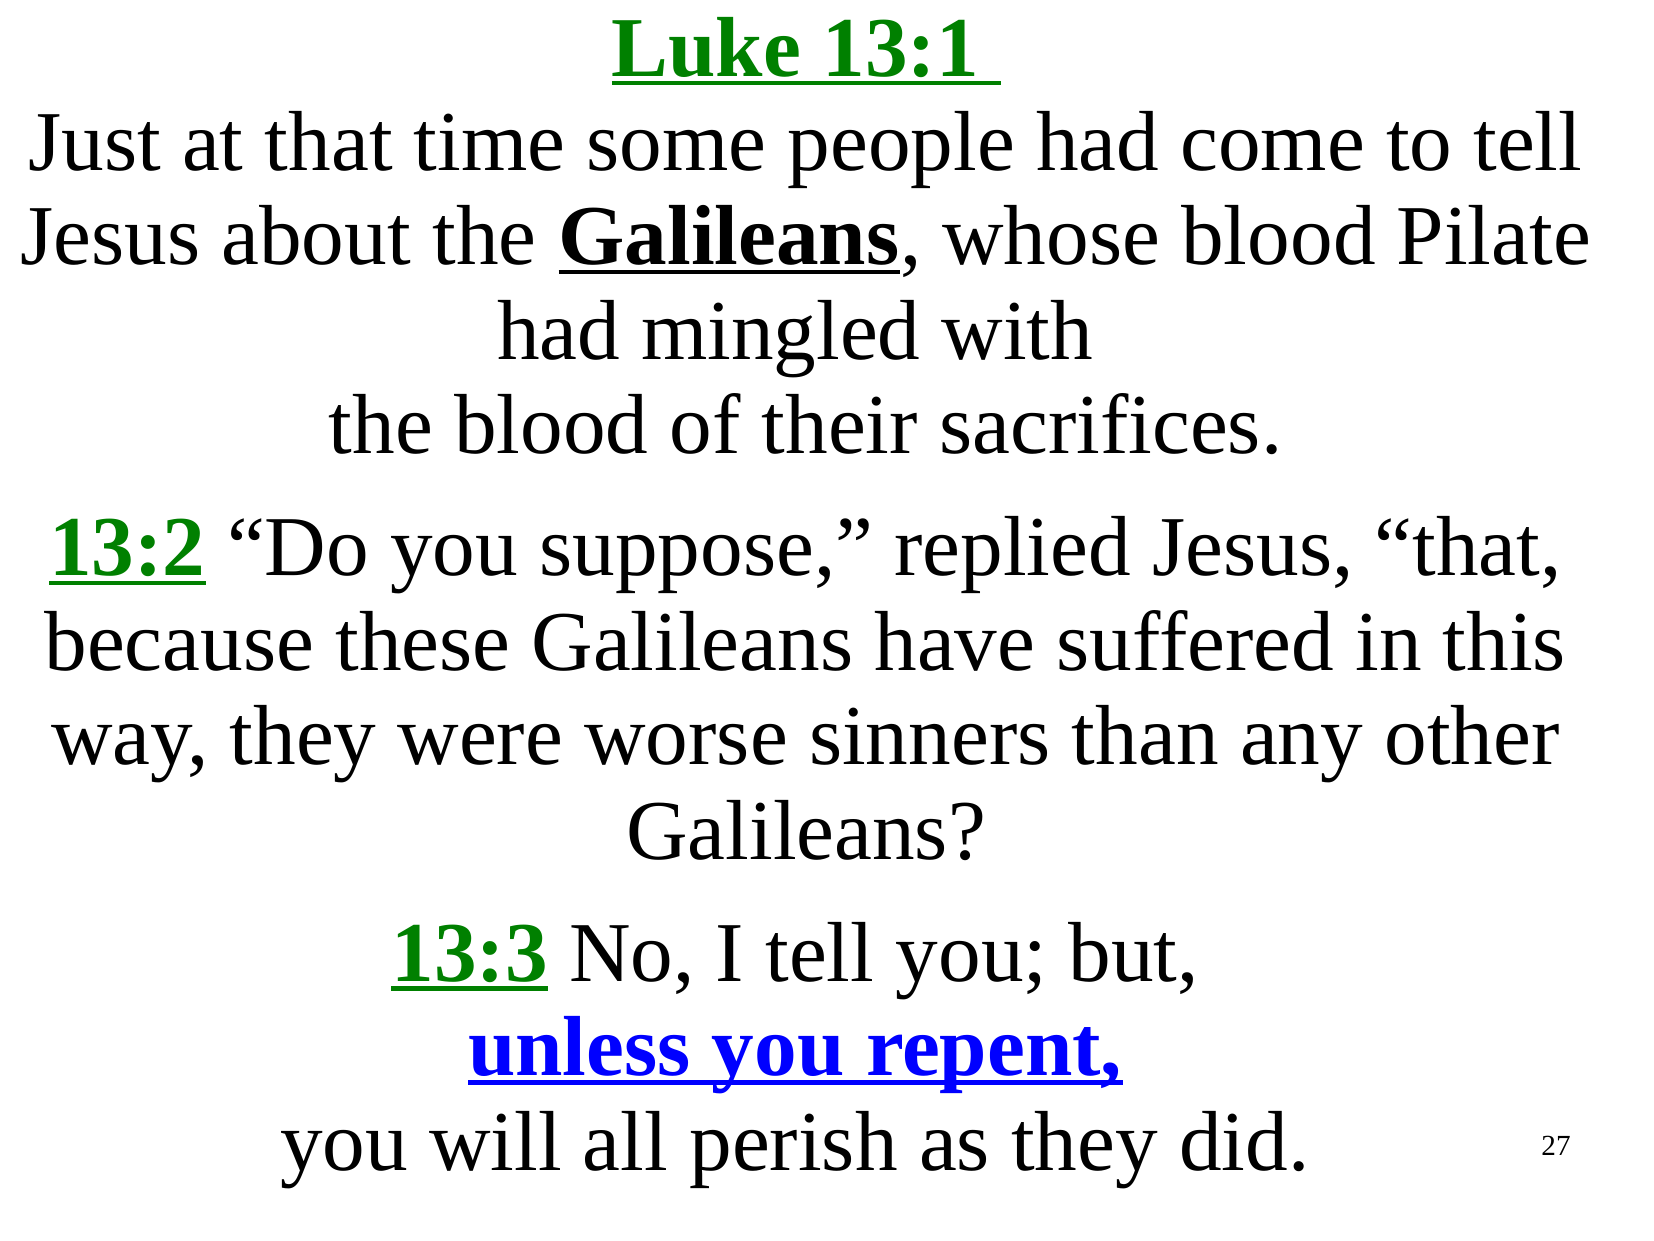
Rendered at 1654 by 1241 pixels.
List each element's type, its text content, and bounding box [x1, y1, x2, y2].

list Luke 13:1 Just at that time some people had come to tell Jesus about the Galileans, whose blood Pilate had mingled with the blood of their sacrifices. 13:2 ​“Do you suppose,” replied Jesus, “that, because these Galileans have suffered in this way, they were worse sinners than any other Galileans? 13:3 ​No, I tell you; but, unless you repent, you will all perish as they did. [0, 0, 1613, 1201]
